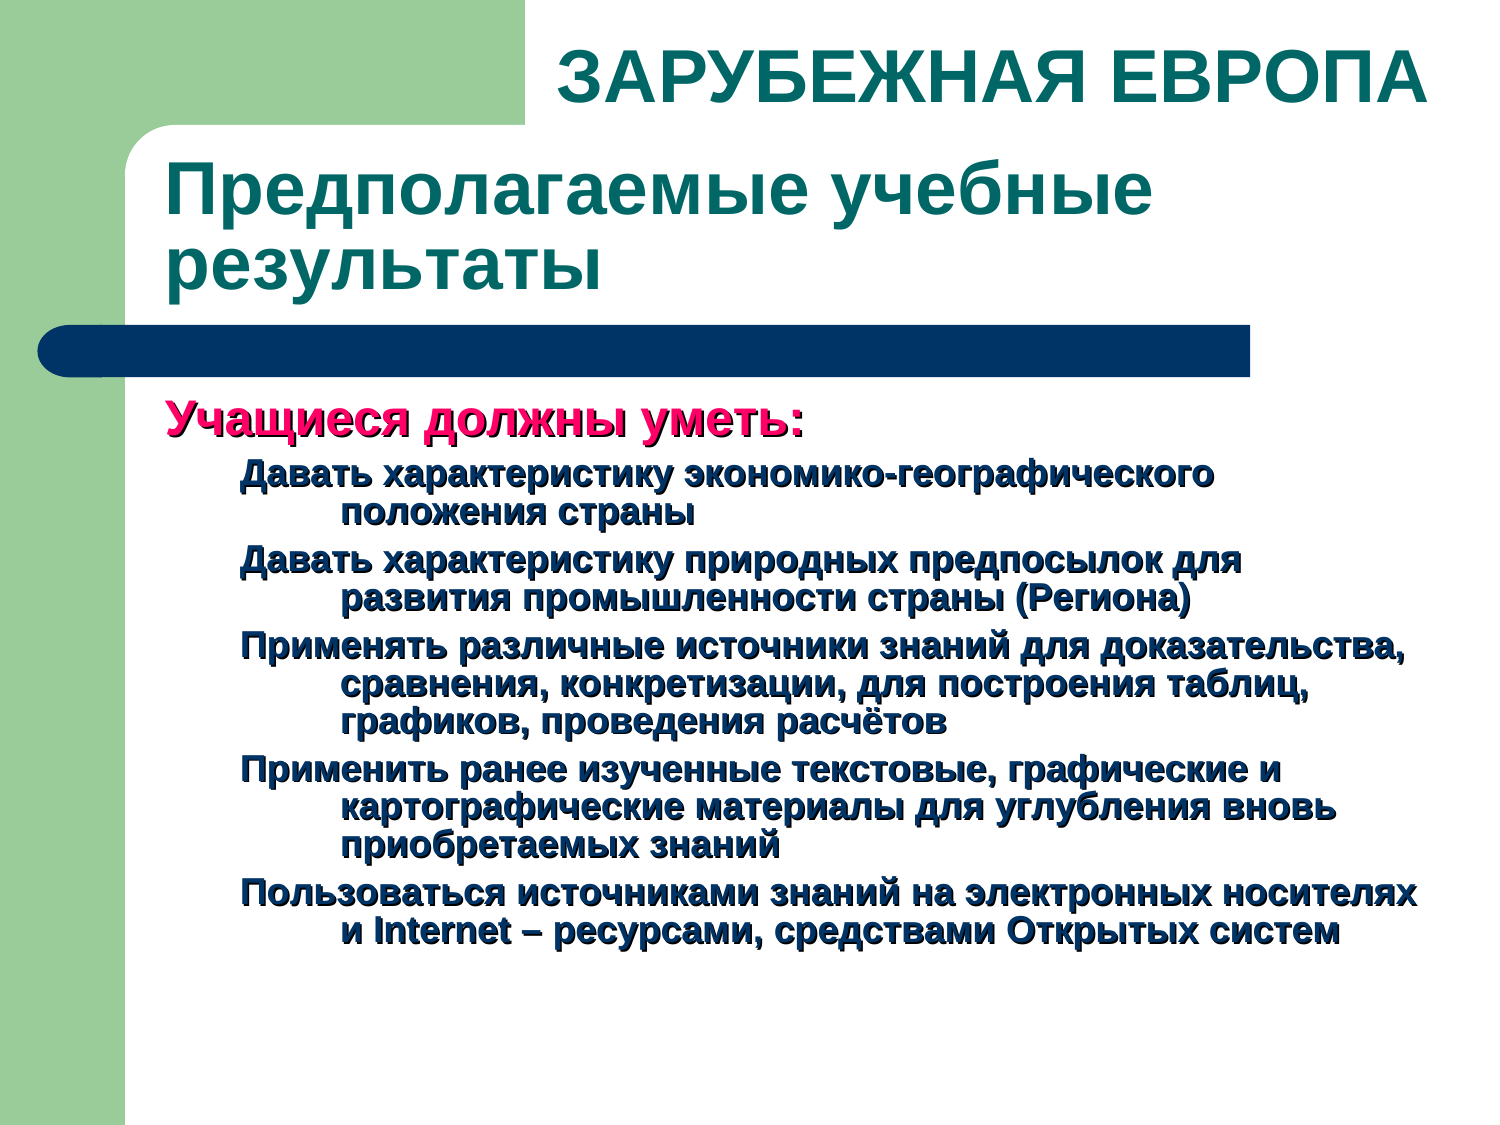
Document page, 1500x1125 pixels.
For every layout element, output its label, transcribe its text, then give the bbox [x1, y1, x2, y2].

list Учащиеся должны уметь: Давать характеристику экономико-географического положения страны Давать характеристику природных предпосылок для развития промышленности страны (Региона) Применять различные источники знаний для доказательства, сравнения, конкретизации, для построения таблиц, графиков, проведения расчётов Применить ранее изученные текстовые, графические и картографические материалы для углубления вновь приобретаемых знаний Пользоваться источниками знаний на электронных носителях и Internet – ресурсами, средствами Открытых систем [150, 387, 1438, 1088]
title Предполагаемые учебные результаты [149, 124, 1463, 313]
text_box ЗАРУБЕЖНАЯ ЕВРОПА [487, 0, 1500, 125]
